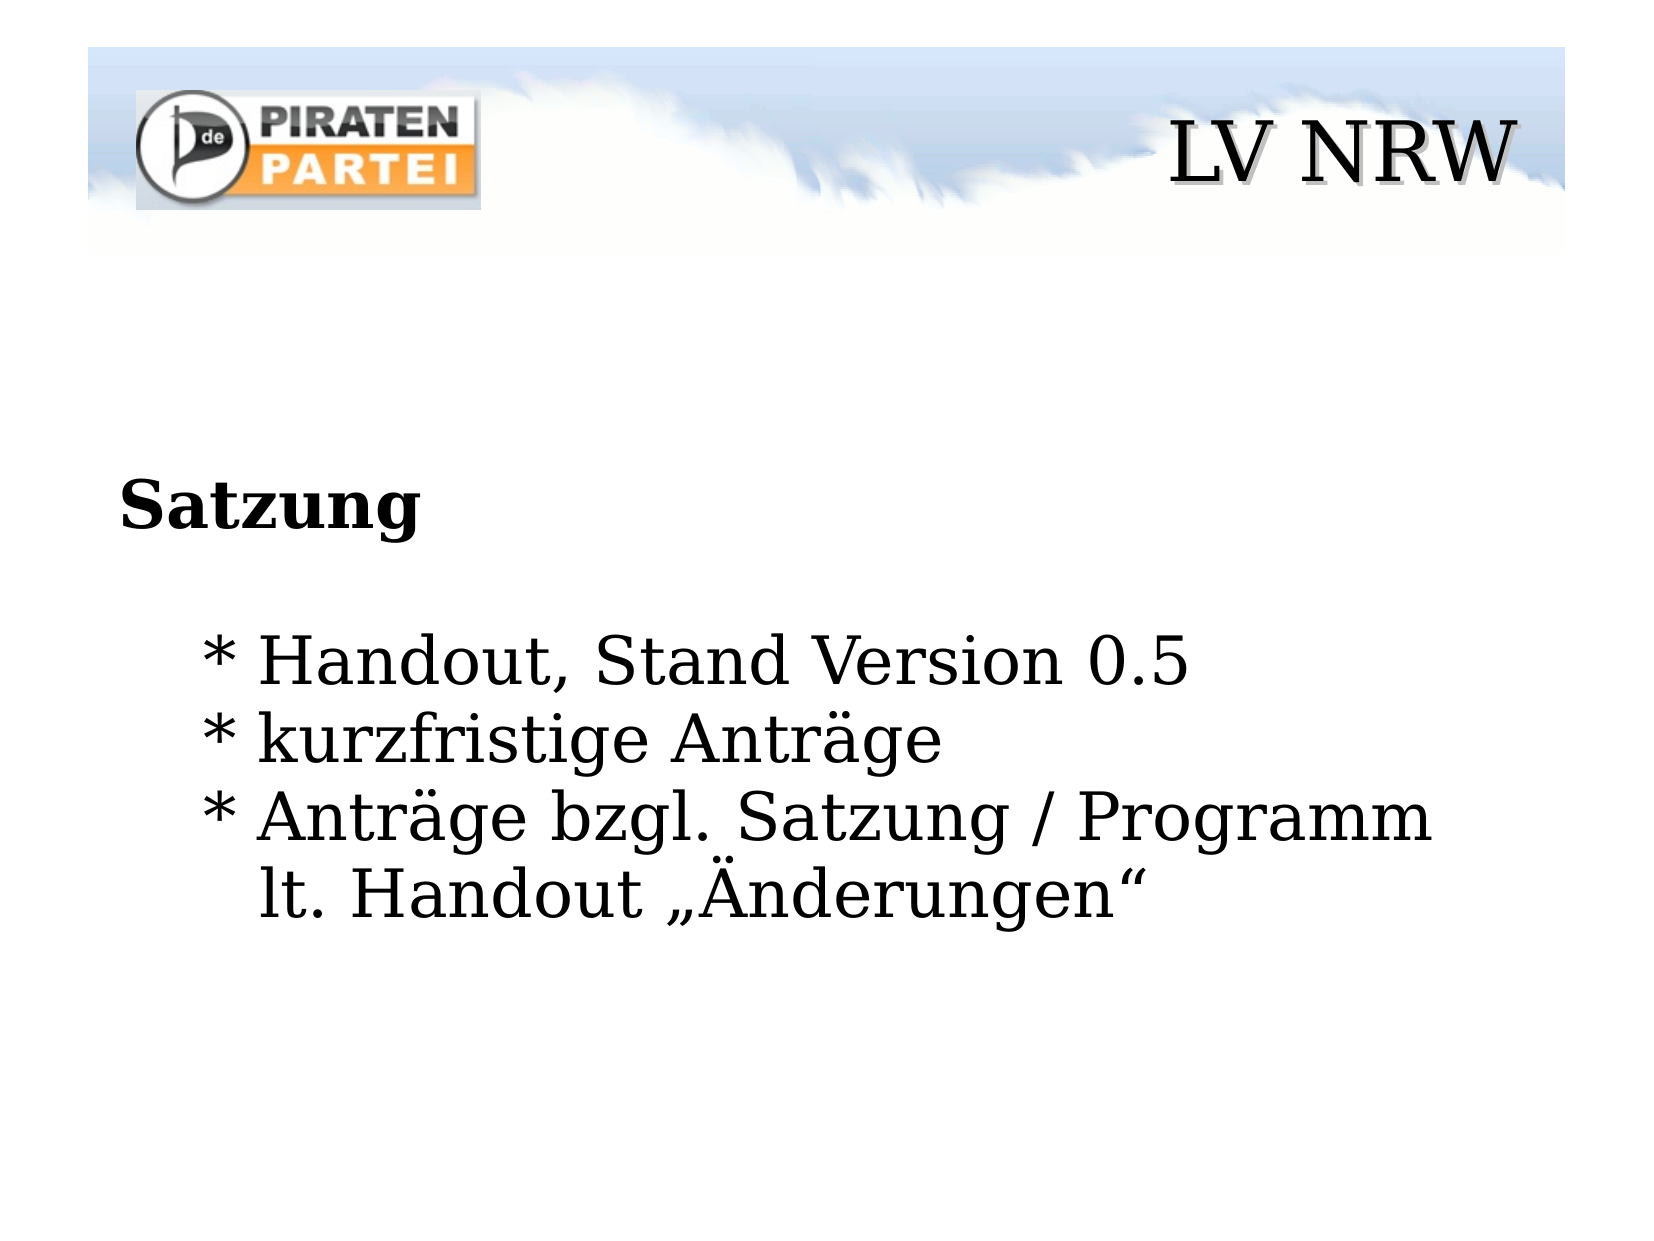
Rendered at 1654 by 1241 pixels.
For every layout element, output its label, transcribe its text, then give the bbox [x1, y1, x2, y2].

subtitle Satzung * Handout, Stand Version 0.5 * kurzfristige Anträge * Anträge bzgl. Satzung / Programm lt. Handout „Änderungen“ [82, 297, 1571, 1102]
title LV NRW [82, 49, 1571, 257]
picture [136, 90, 481, 210]
